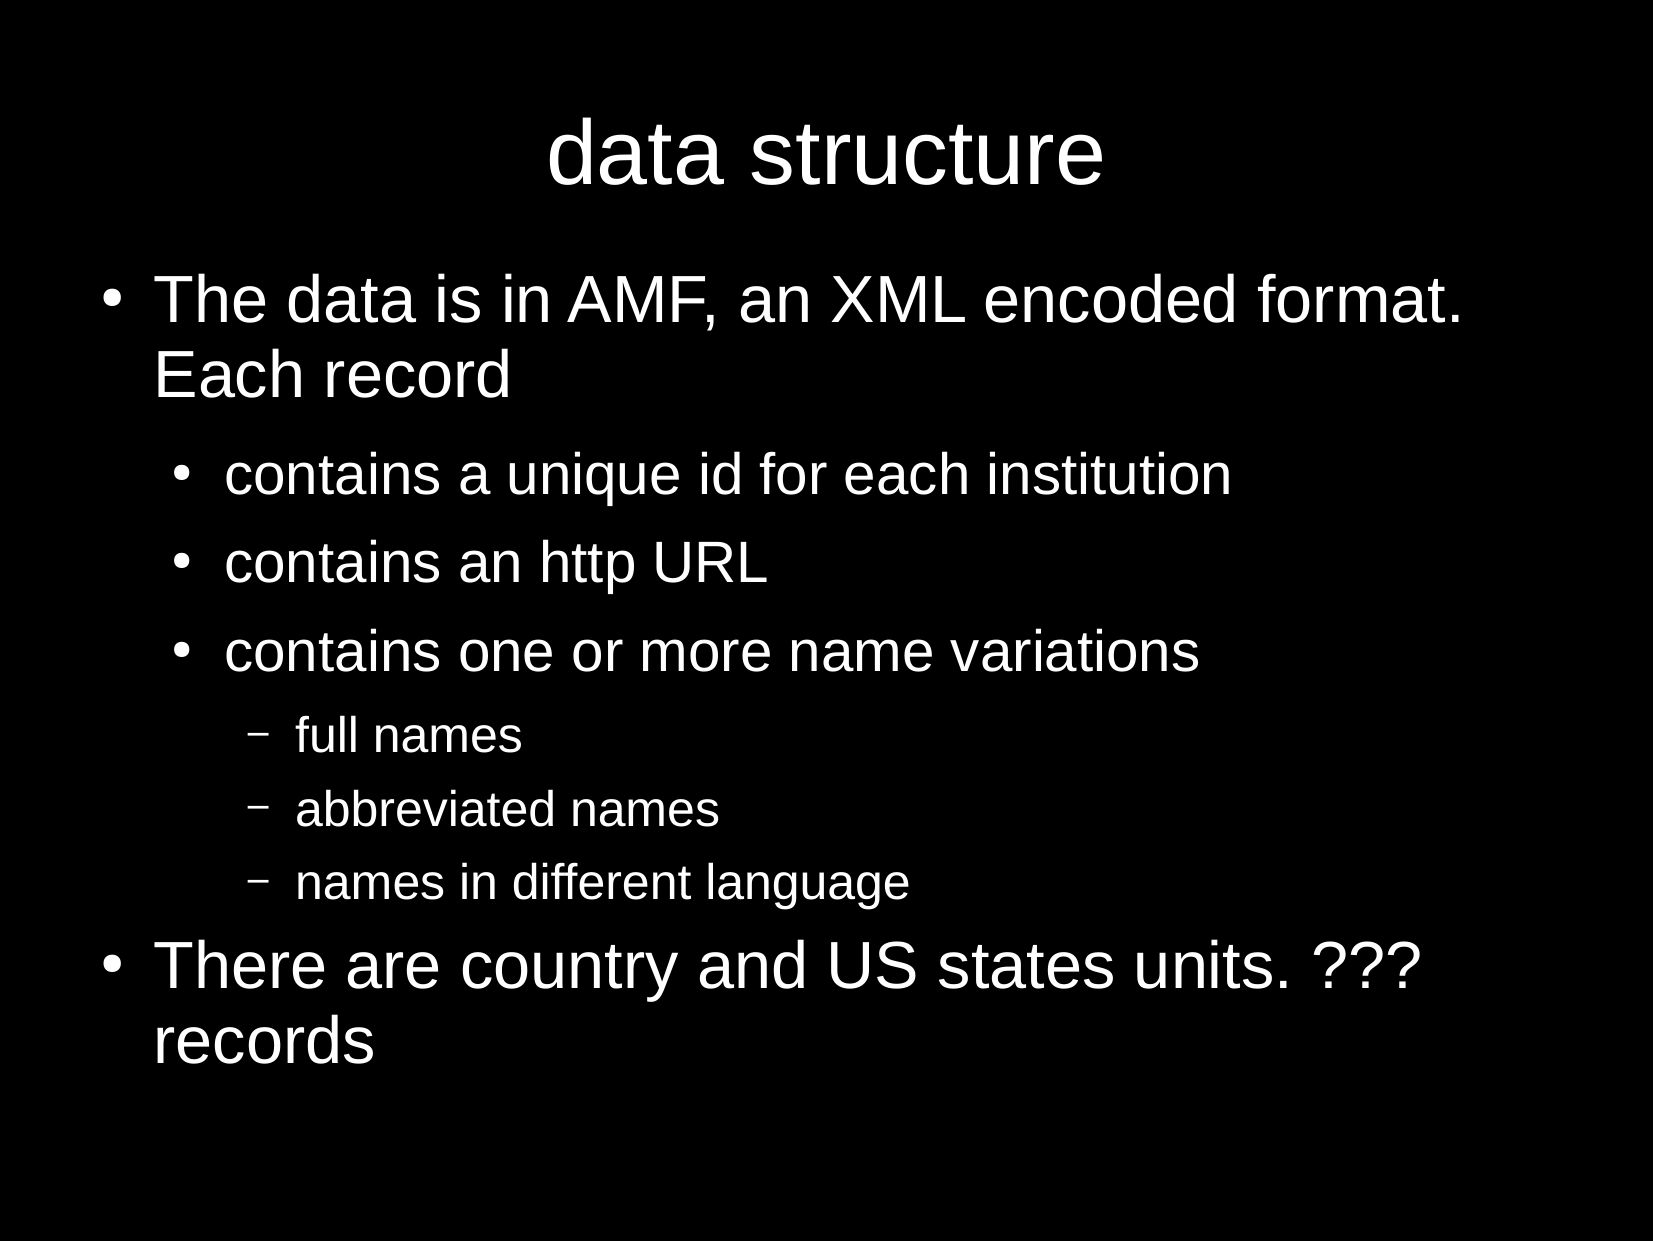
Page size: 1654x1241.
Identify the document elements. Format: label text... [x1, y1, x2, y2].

list The data is in AMF, an XML encoded format. Each record contains a unique id for each institution contains an http URL contains one or more name variations full names abbreviated names names in different language There are country and US states units. ??? records [82, 262, 1571, 1163]
title data structure [82, 56, 1571, 250]
